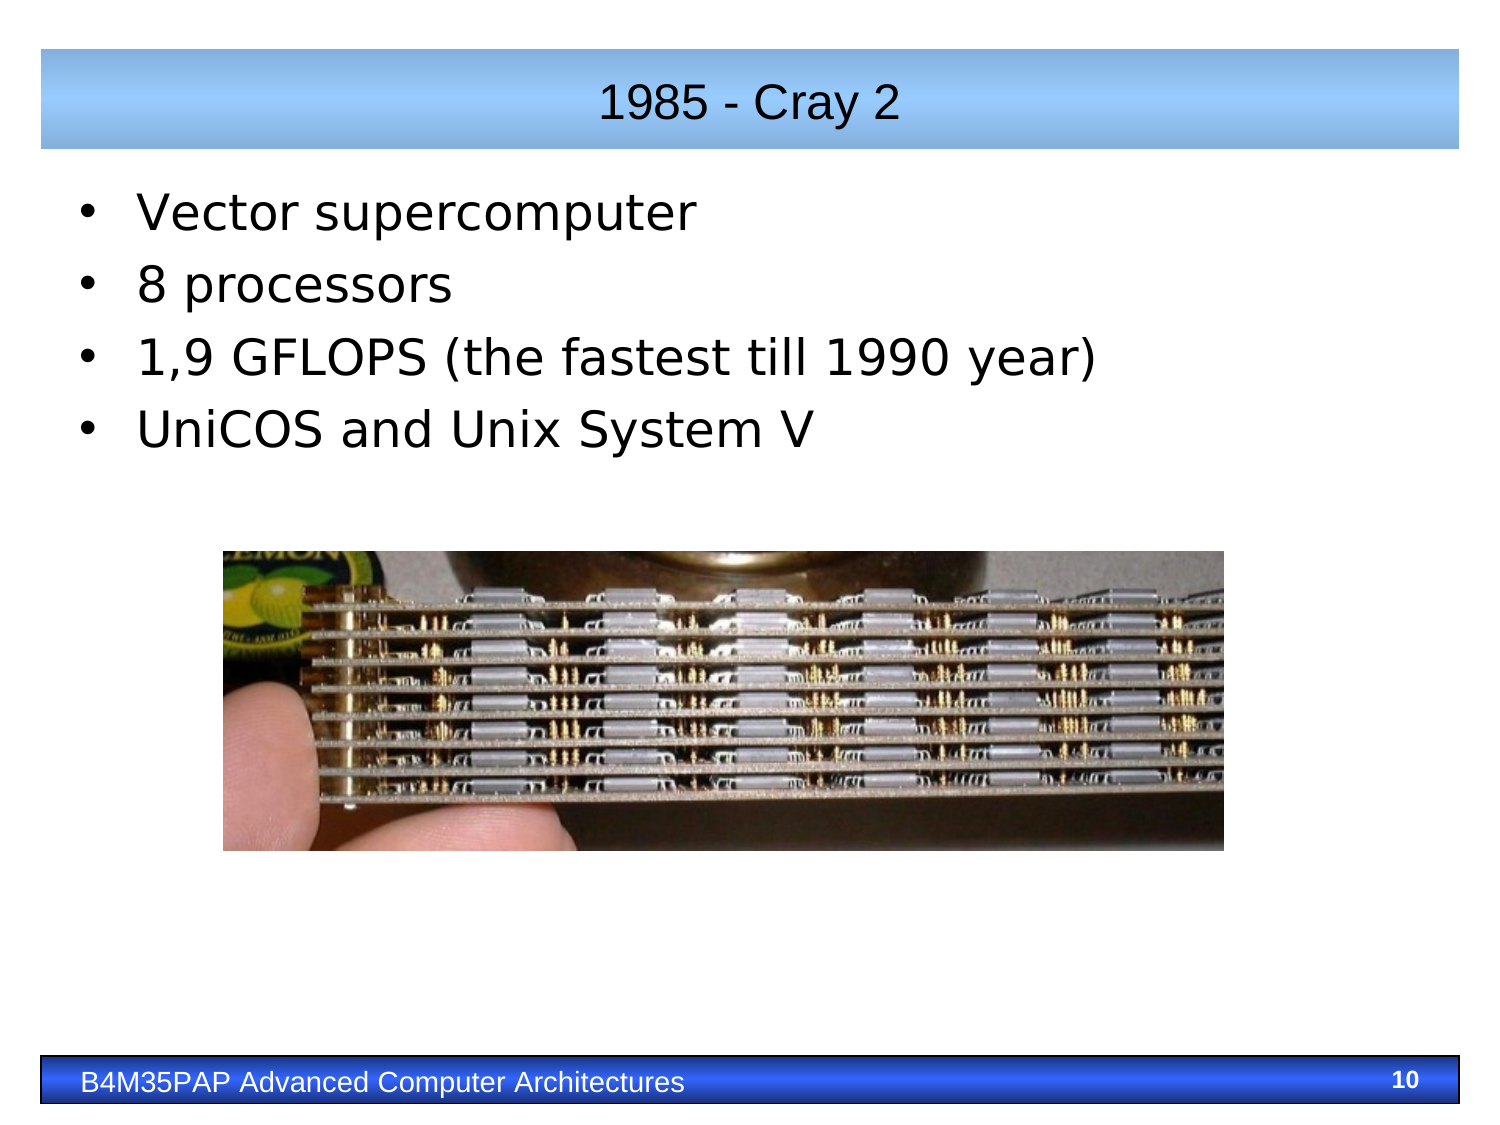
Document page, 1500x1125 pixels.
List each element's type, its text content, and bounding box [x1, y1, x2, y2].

list Vector supercomputer 8 processors 1,9 GFLOPS (the fastest till 1990 year) UniCOS and Unix System V [64, 172, 1436, 1000]
picture [223, 551, 1224, 851]
title 1985 - Cray 2 [41, 49, 1459, 149]
